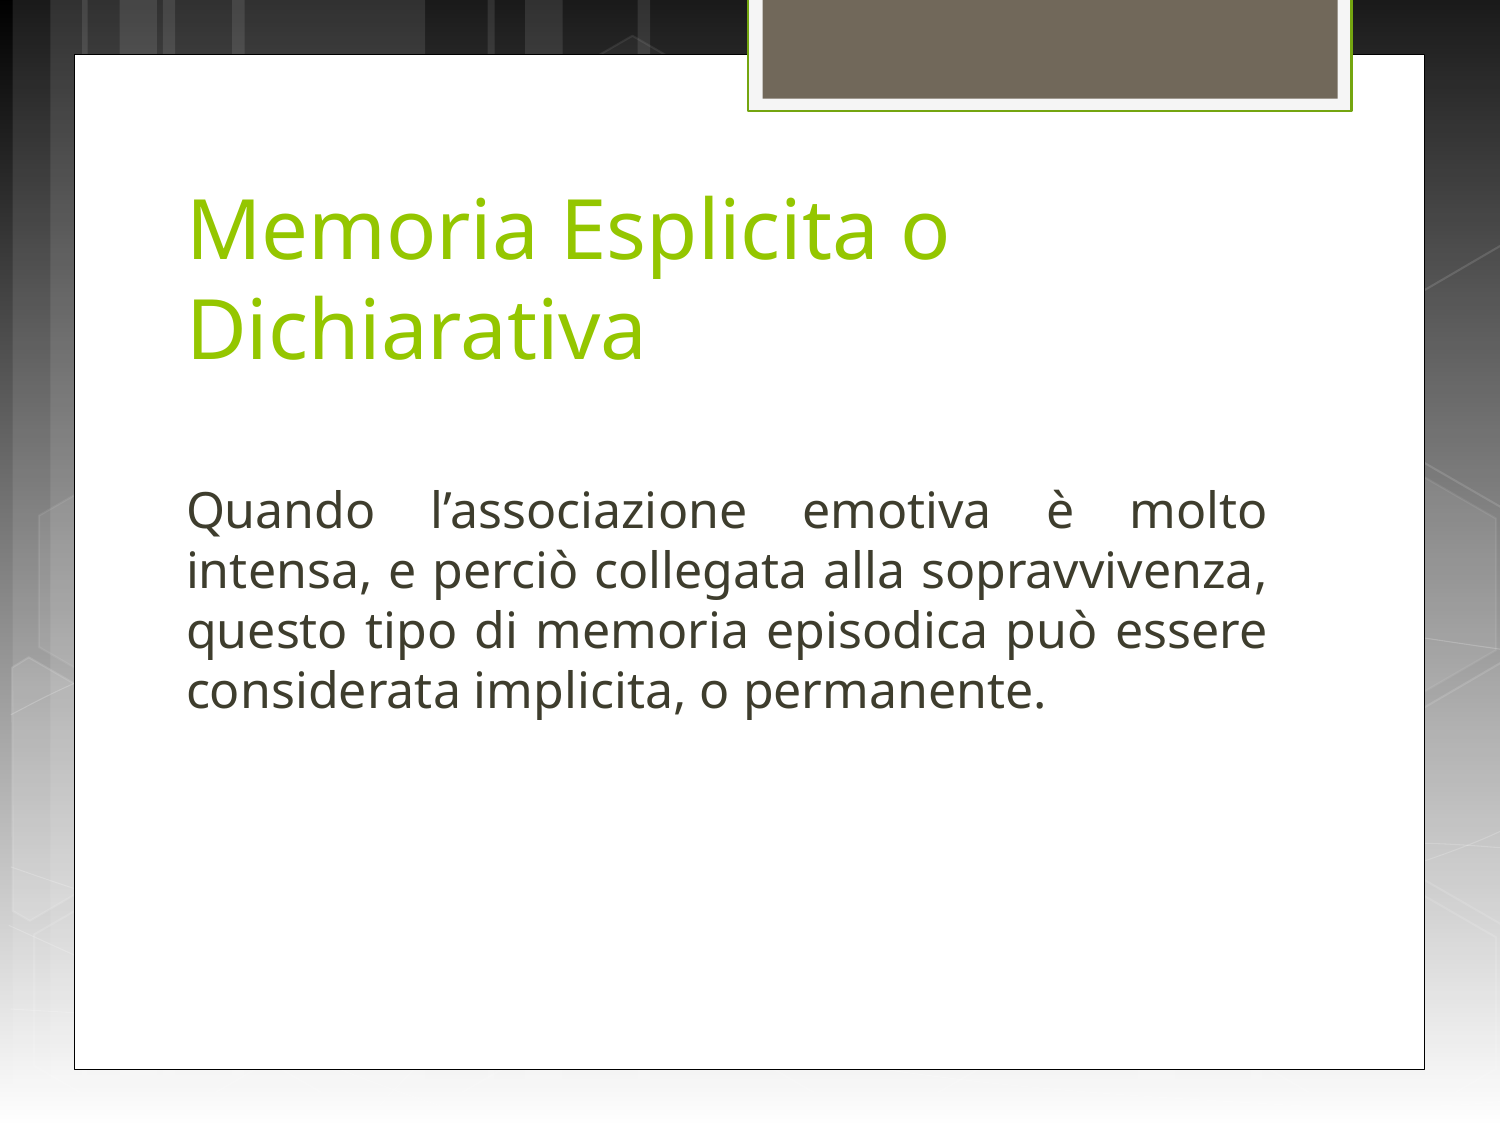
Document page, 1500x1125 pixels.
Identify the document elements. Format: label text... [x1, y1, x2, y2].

title Memoria Esplicita o Dichiarativa [171, 168, 1324, 357]
list Quando l’associazione emotiva è molto intensa, e perciò collegata alla sopravvivenza, questo tipo di memoria episodica può essere considerata implicita, o permanente. [171, 381, 1283, 957]
